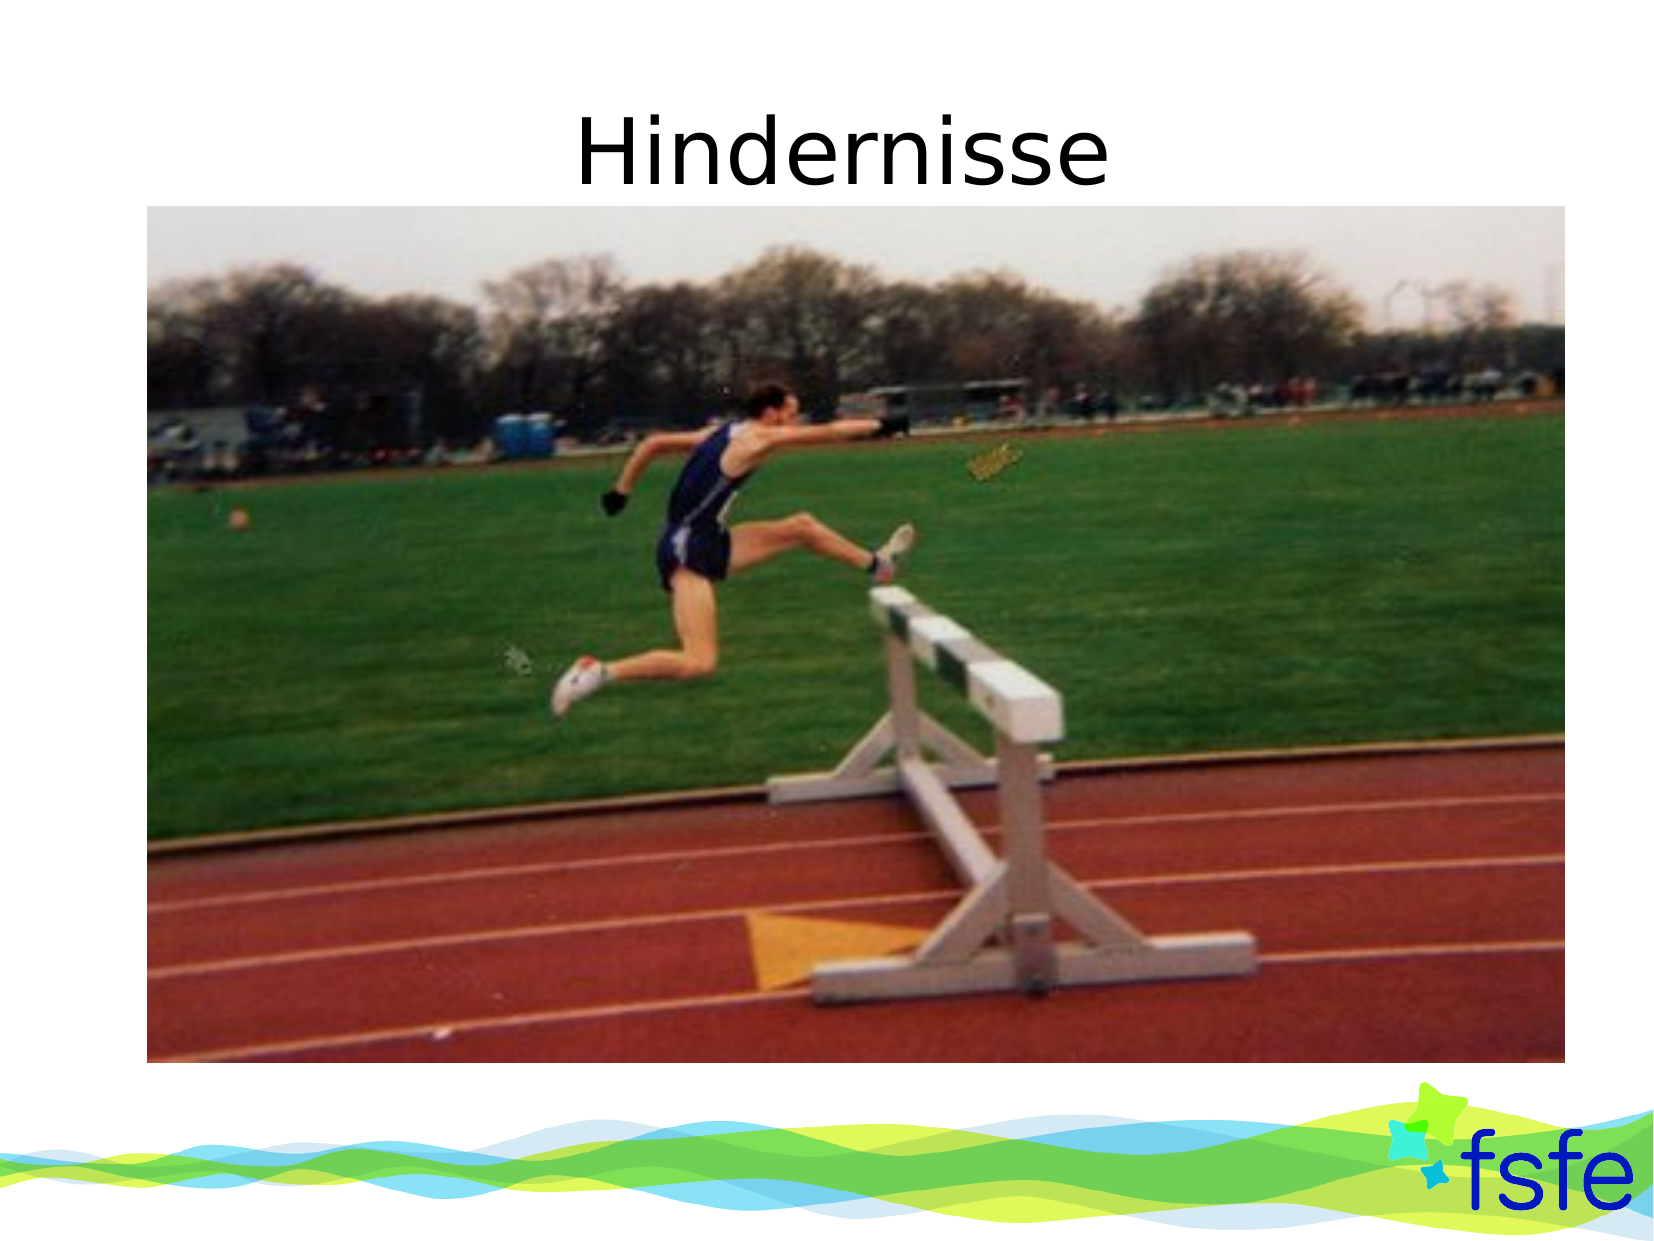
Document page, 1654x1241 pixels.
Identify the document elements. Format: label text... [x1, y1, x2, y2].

picture [0, 1081, 1654, 1241]
title Hindernisse [82, 56, 1571, 250]
picture [147, 206, 1565, 1063]
